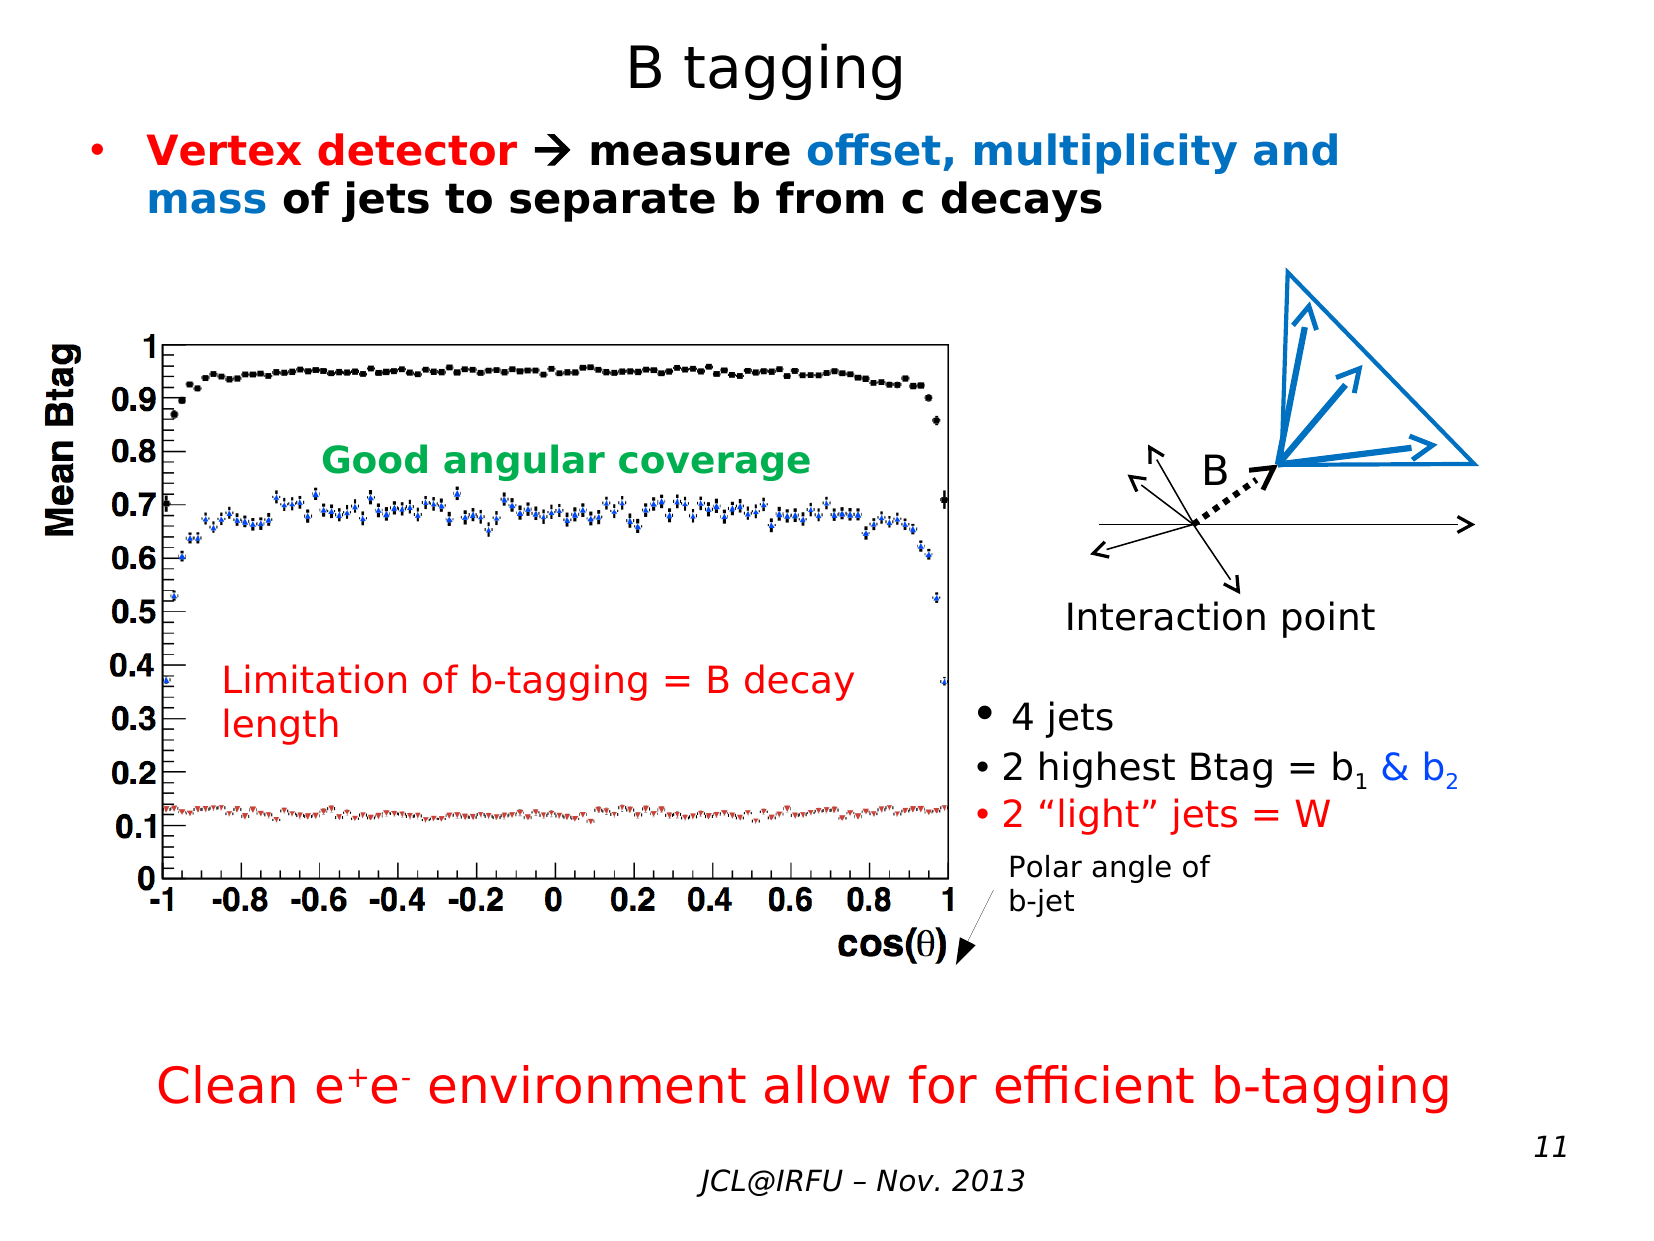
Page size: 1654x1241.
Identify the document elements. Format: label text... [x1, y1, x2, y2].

text_box Interaction point [1050, 587, 1426, 648]
picture [17, 275, 1051, 977]
text_box Good angular coverage [306, 431, 827, 491]
text_box B [1186, 439, 1245, 504]
text_box Polar angle of b-jet [993, 842, 1233, 977]
text_box Vertex detector  measure offset, multiplicity and mass of jets to separate b from c decays [75, 118, 1459, 297]
text_box Clean e+e- environment allow for efficient b-tagging [142, 1049, 1483, 1240]
text_box Limitation of b-tagging = B decay length [206, 651, 928, 754]
title B tagging [80, 4, 1431, 126]
text_box 4 jets 2 highest Btag = b1 & b2 2 “light” jets = W [961, 676, 1487, 844]
